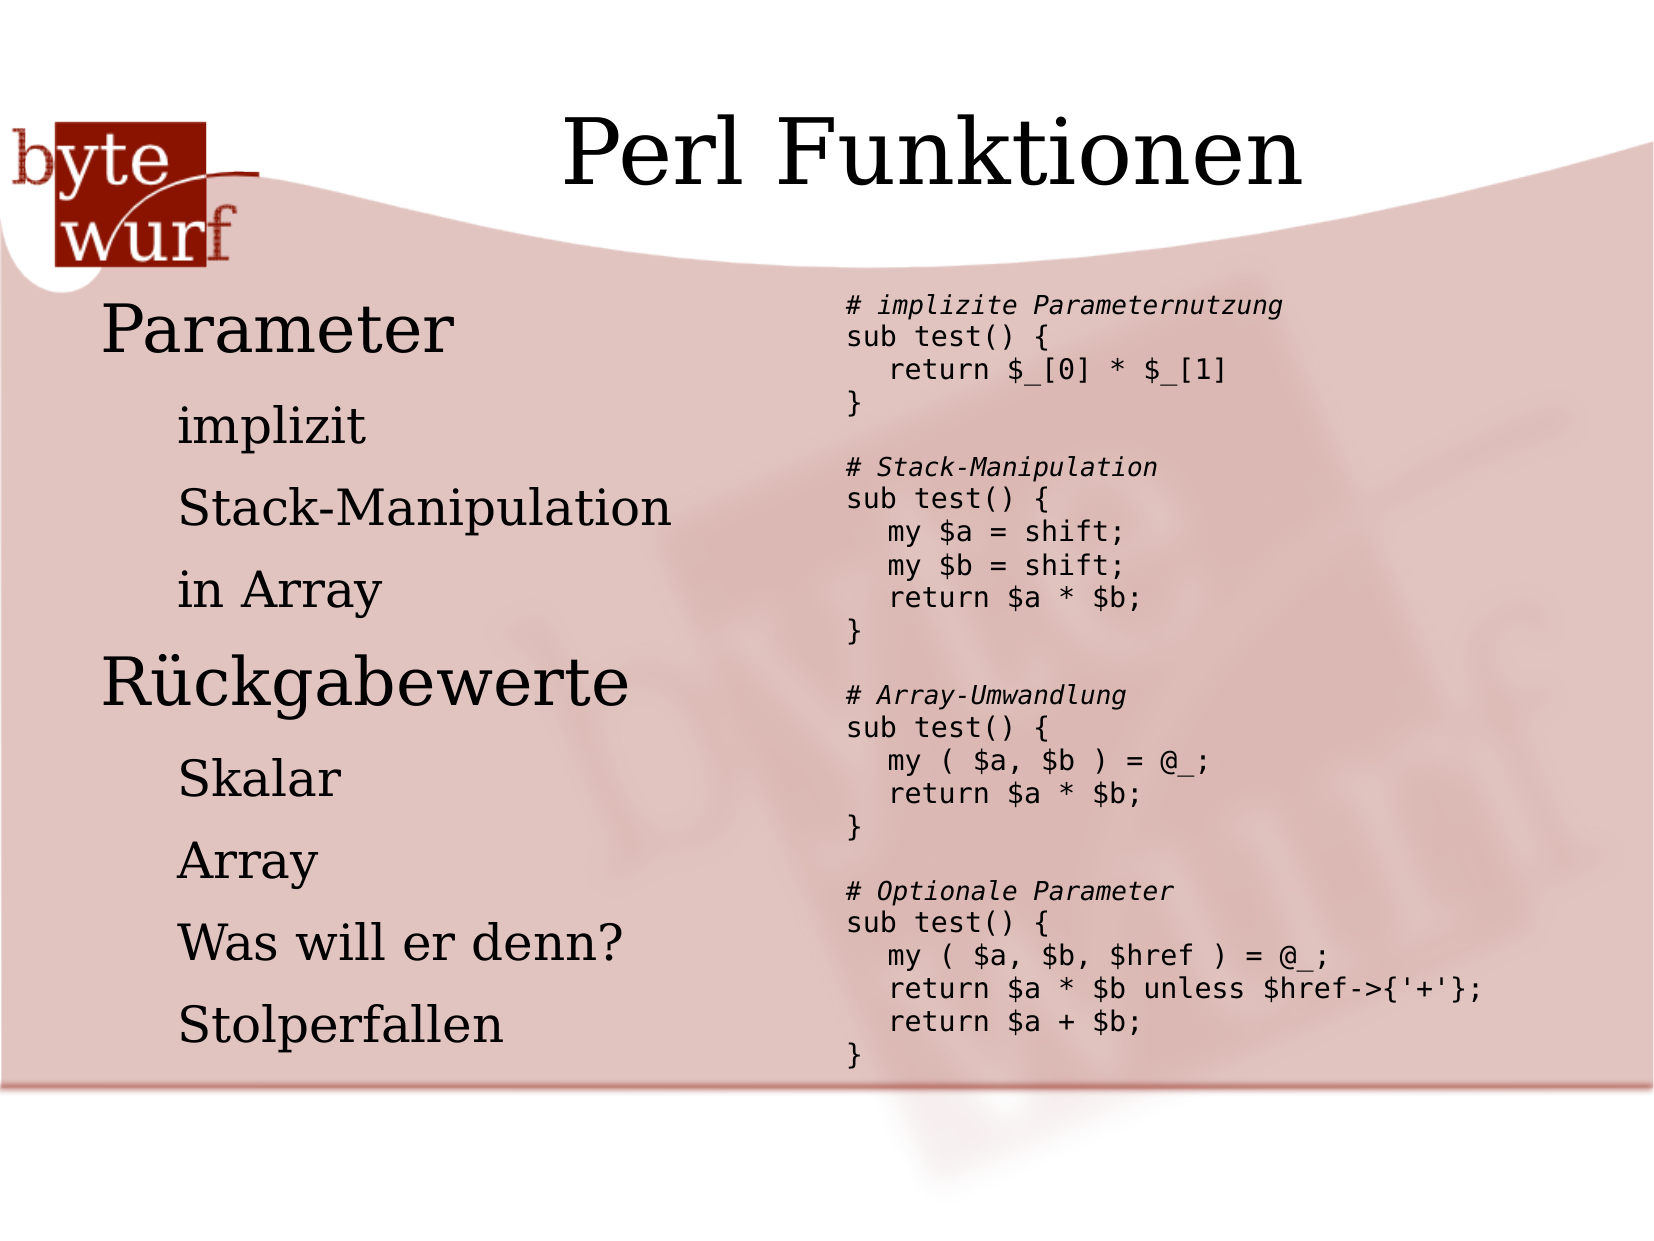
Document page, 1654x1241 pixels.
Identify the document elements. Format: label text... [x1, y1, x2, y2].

chart [845, 290, 1572, 1093]
title Perl Funktionen [295, 56, 1571, 250]
picture [0, 33, 1654, 1203]
list Parameter implizit Stack-Manipulation in Array Rückgabewerte Skalar Array Was will er denn? Stolperfallen [82, 290, 809, 1078]
